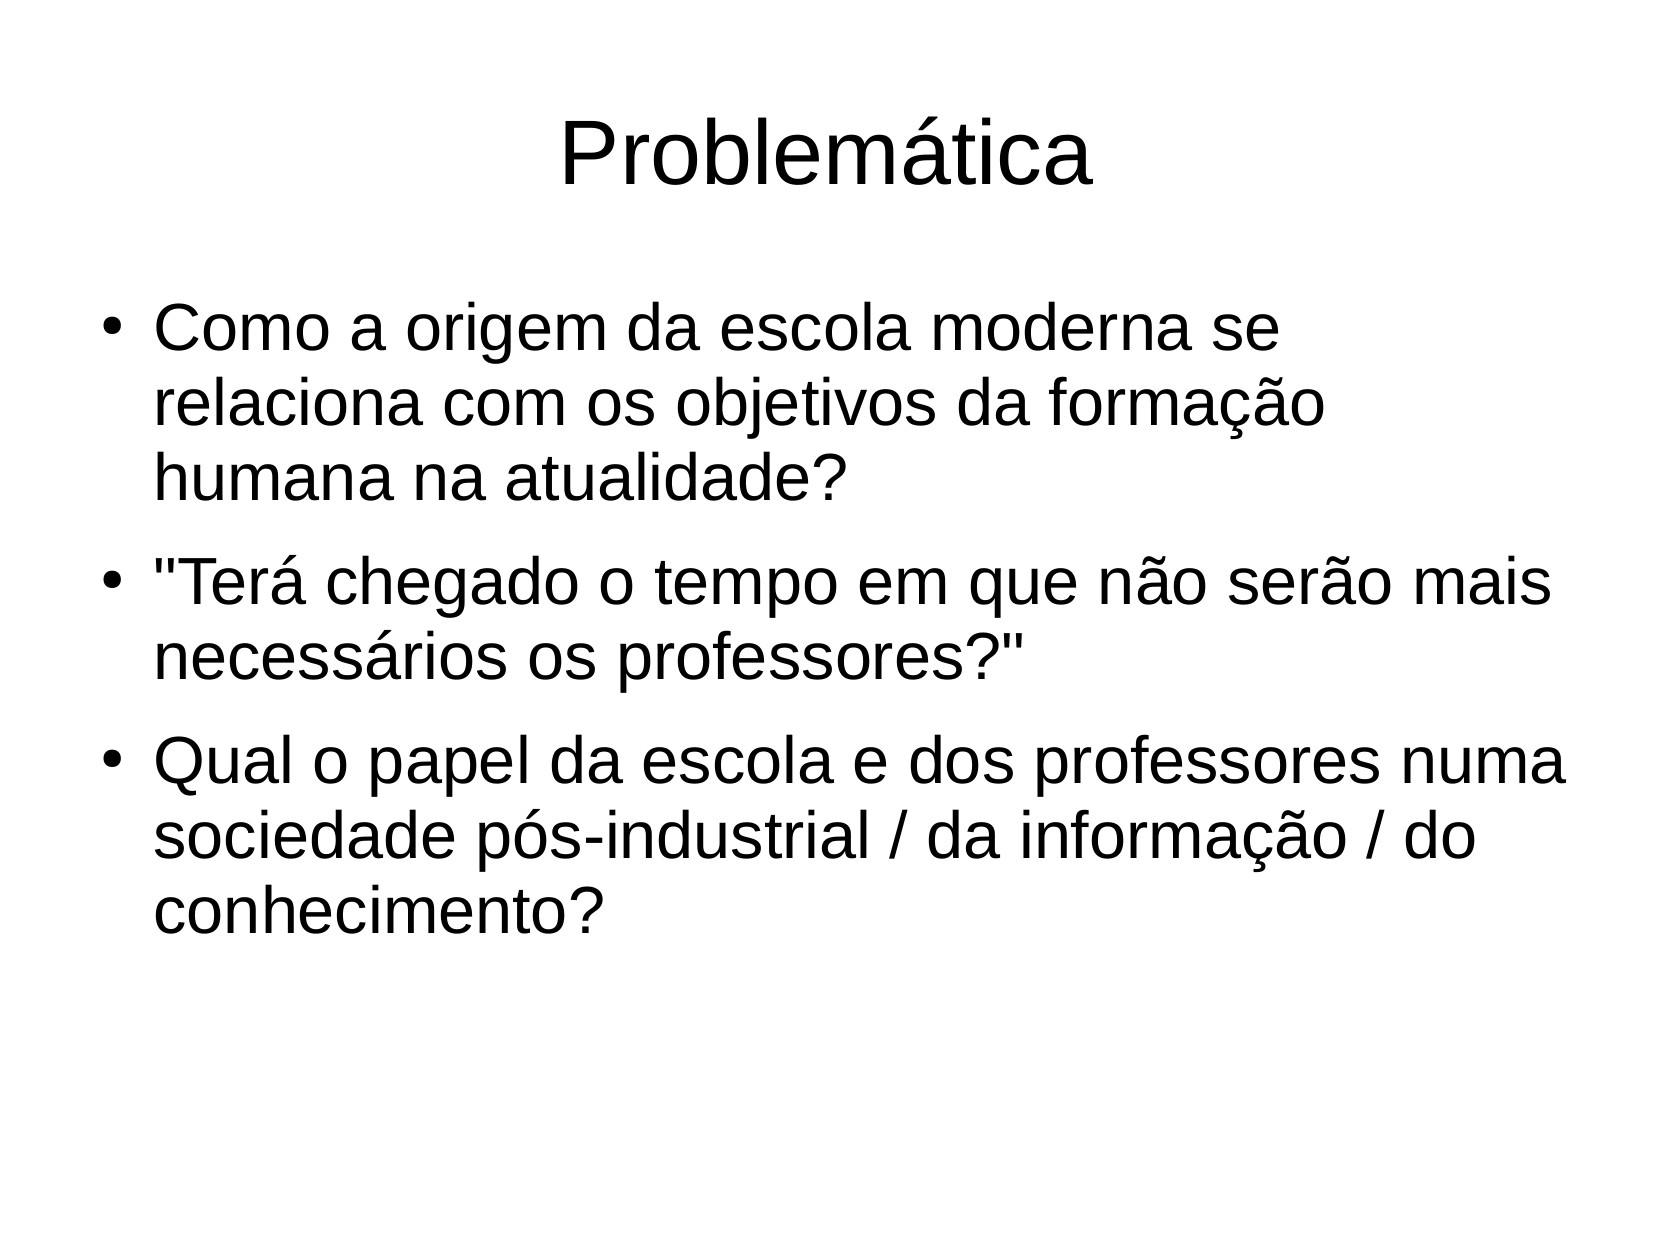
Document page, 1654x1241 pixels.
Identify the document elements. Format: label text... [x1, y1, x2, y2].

list Como a origem da escola moderna se relaciona com os objetivos da formação humana na atualidade? "Terá chegado o tempo em que não serão mais necessários os professores?" Qual o papel da escola e dos professores numa sociedade pós-industrial / da informação / do conhecimento? [82, 290, 1571, 1111]
title Problemática [82, 49, 1571, 257]
